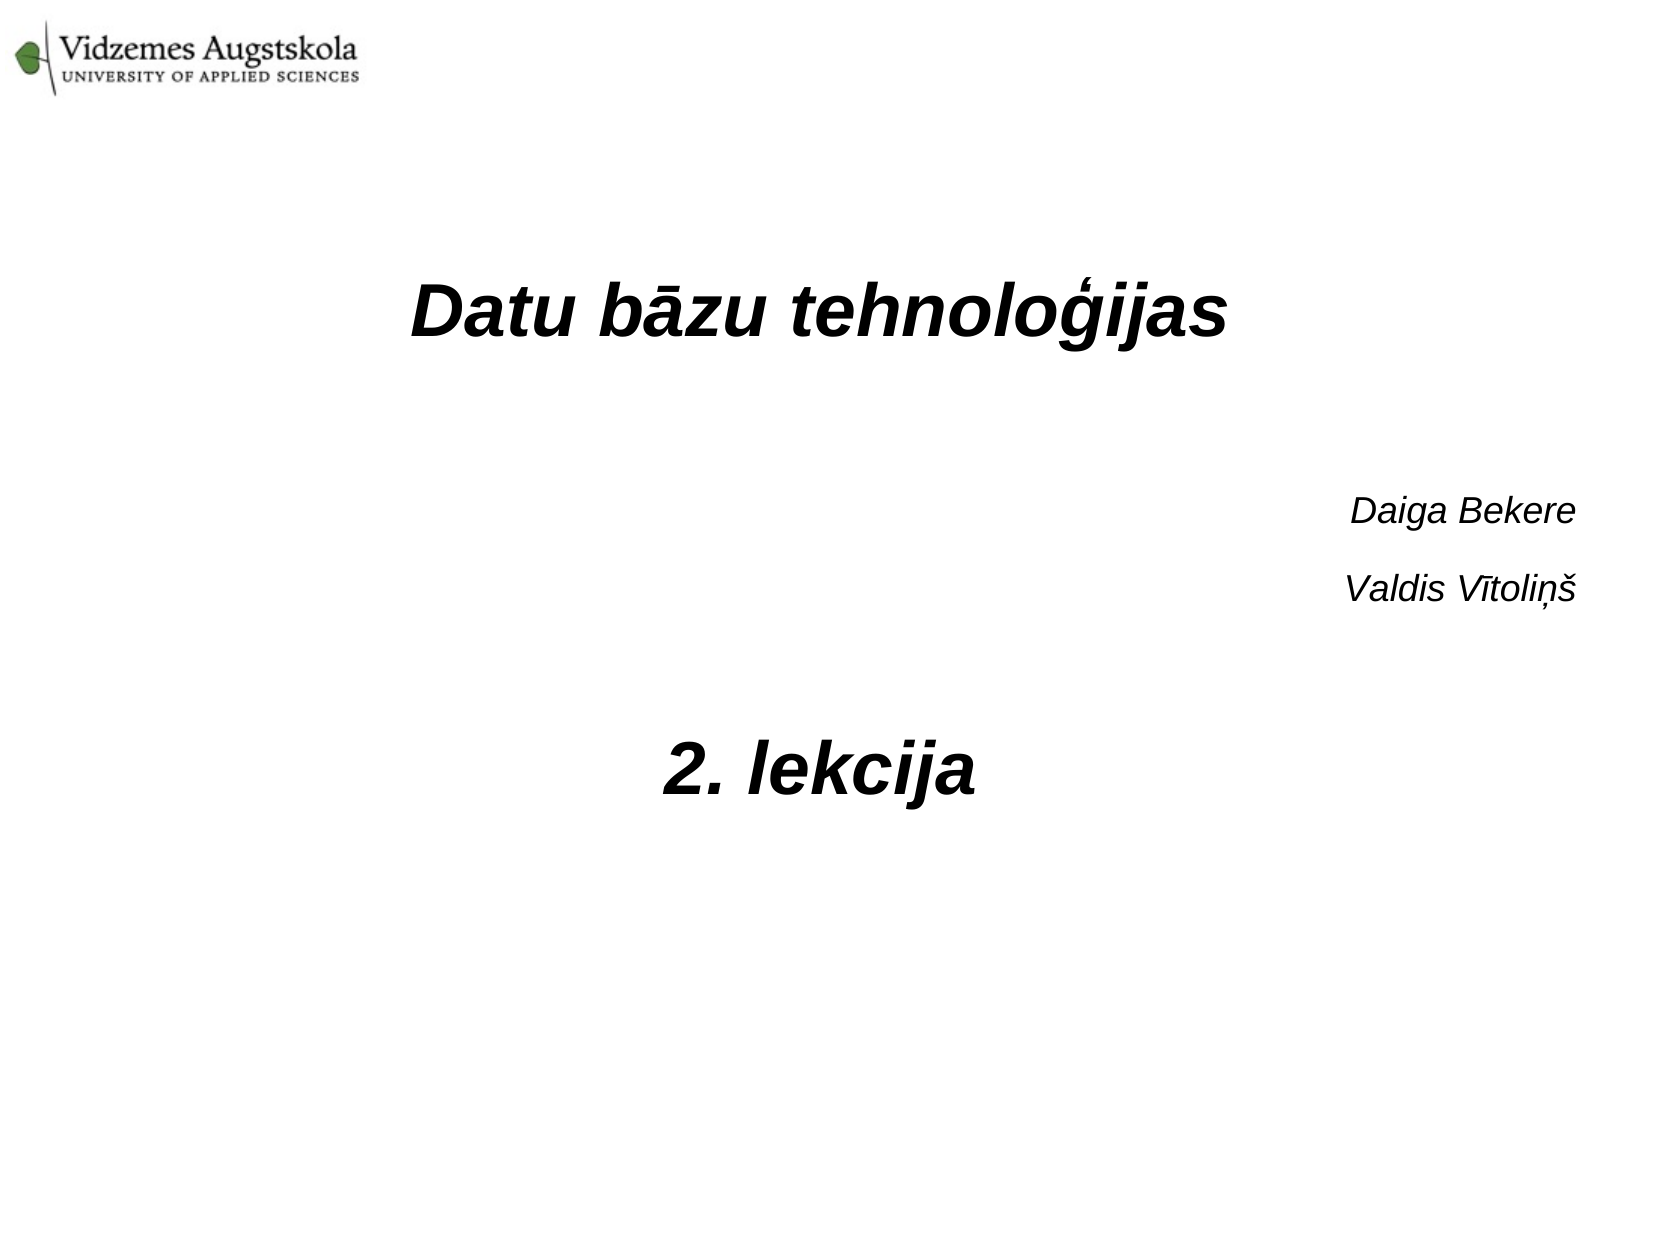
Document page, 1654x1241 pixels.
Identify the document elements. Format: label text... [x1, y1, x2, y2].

picture [5, 2, 368, 113]
title Datu bāzu tehnoloģijas [76, 235, 1565, 385]
text_box Daiga Bekere Valdis Vītoliņš [88, 490, 1577, 737]
text_box 2. lekcija [649, 737, 993, 819]
